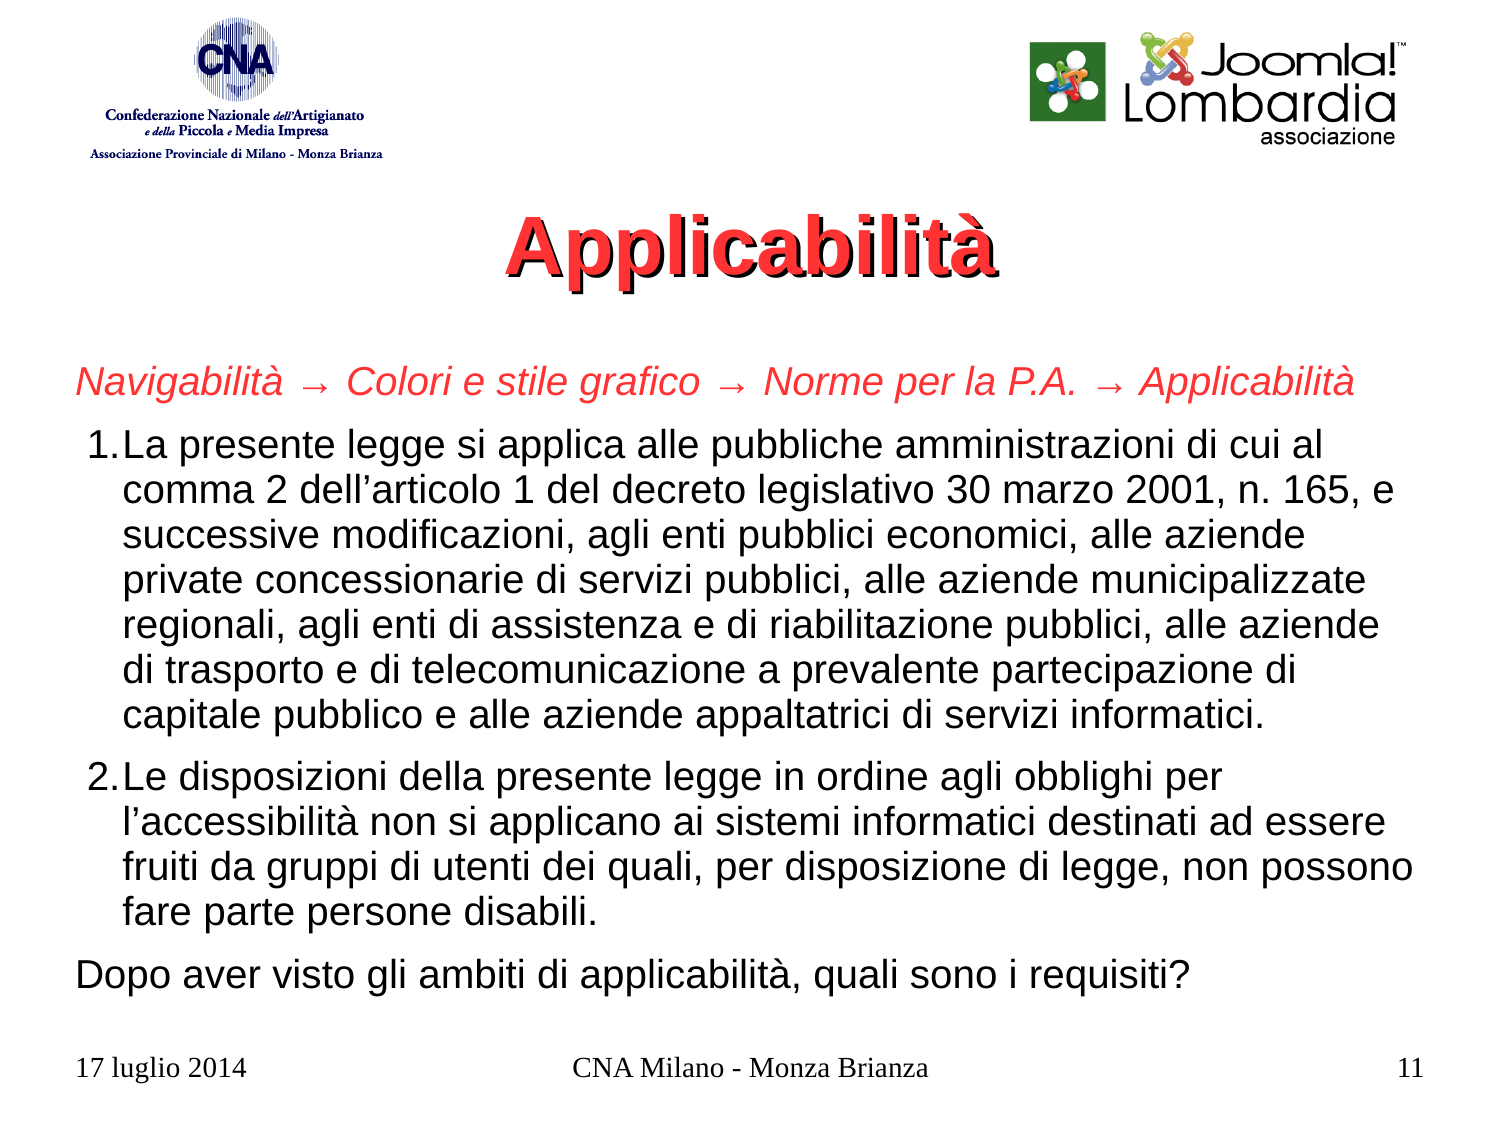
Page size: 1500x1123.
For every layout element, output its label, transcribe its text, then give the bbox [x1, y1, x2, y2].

list Navigabilità → Colori e stile grafico → Norme per la P.A. → Applicabilità La presente legge si applica alle pubbliche amministrazioni di cui al comma 2 dell’articolo 1 del decreto legislativo 30 marzo 2001, n. 165, e successive modificazioni, agli enti pubblici economici, alle aziende private concessionarie di servizi pubblici, alle aziende municipalizzate regionali, agli enti di assistenza e di riabilitazione pubblici, alle aziende di trasporto e di telecomunicazione a prevalente partecipazione di capitale pubblico e alle aziende appaltatrici di servizi informatici. Le disposizioni della presente legge in ordine agli obblighi per l’accessibilità non si applicano ai sistemi informatici destinati ad essere fruiti da gruppi di utenti dei quali, per disposizione di legge, non possono fare parte persone disabili. Dopo aver visto gli ambiti di applicabilità, quali sono i requisiti? [75, 358, 1425, 1010]
picture [75, 10, 402, 151]
title Applicabilità [75, 151, 1425, 339]
picture [1012, 21, 1426, 169]
